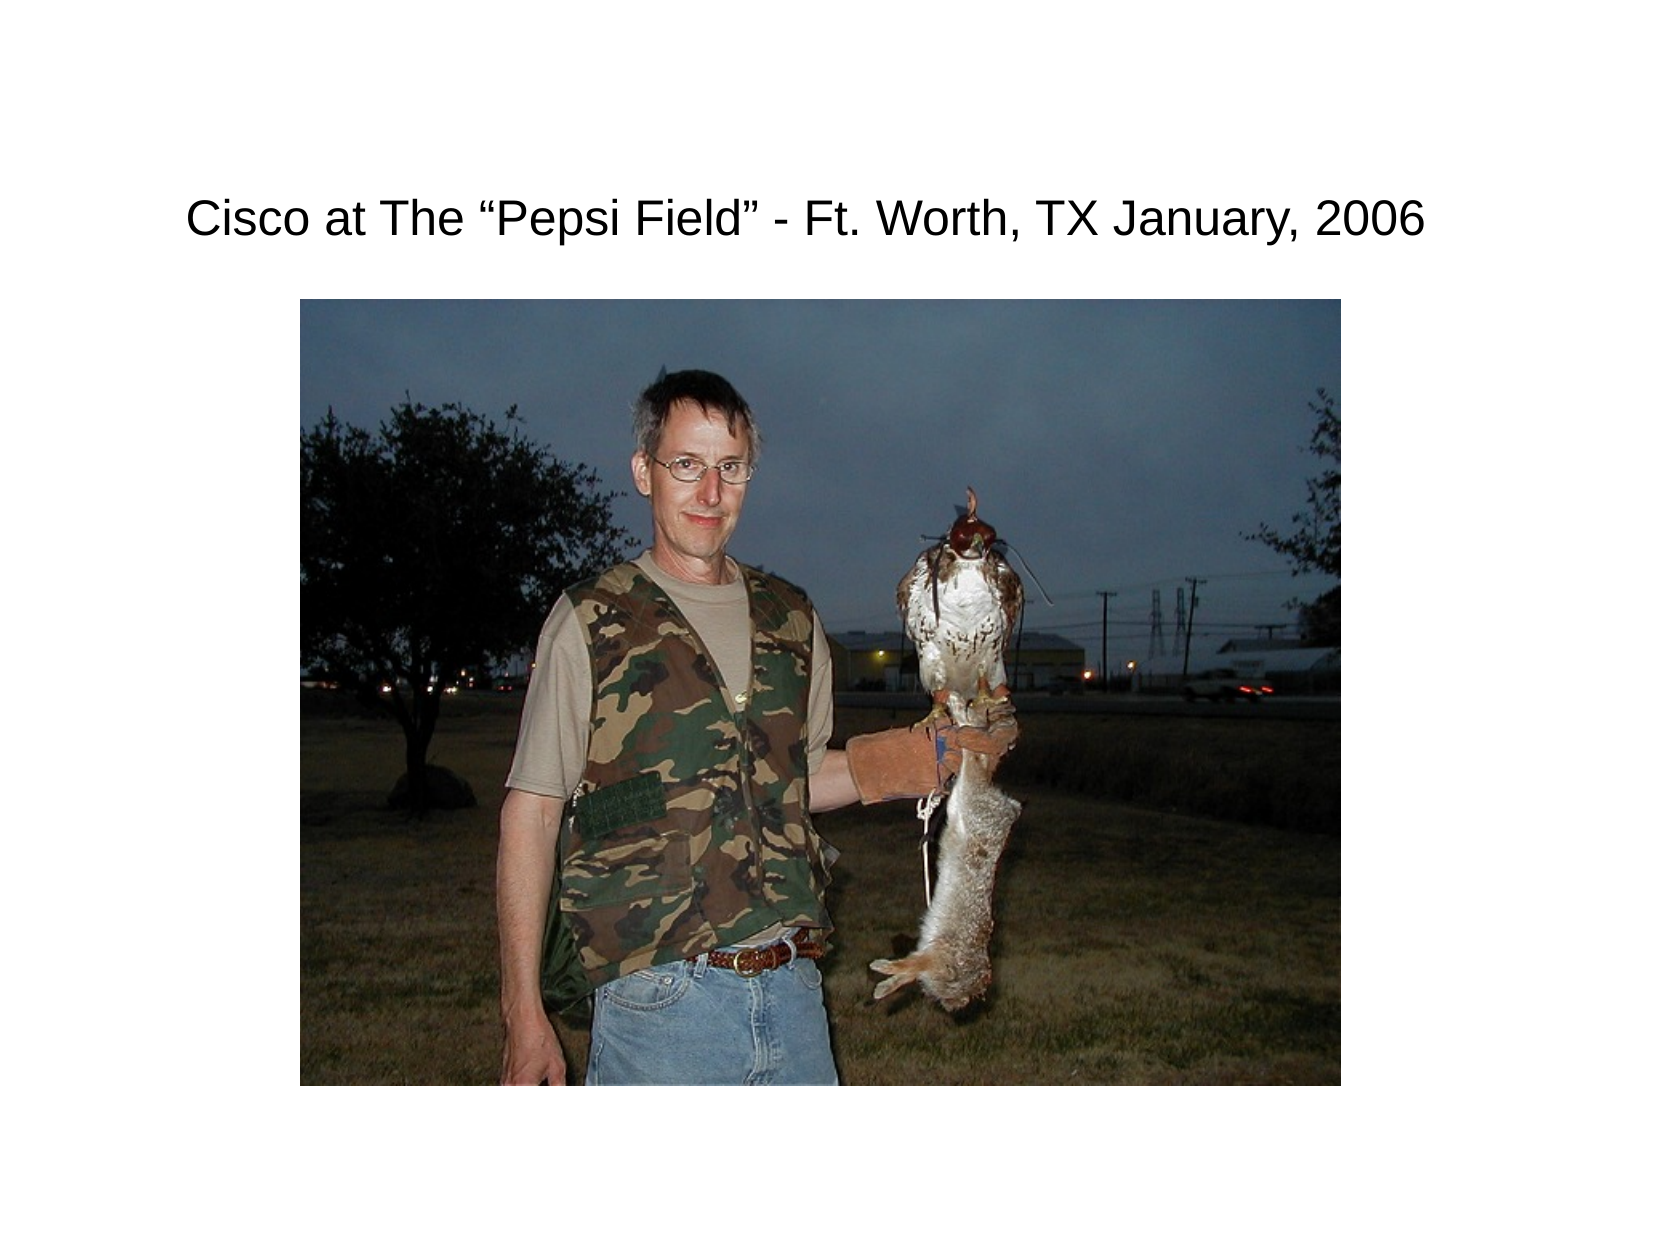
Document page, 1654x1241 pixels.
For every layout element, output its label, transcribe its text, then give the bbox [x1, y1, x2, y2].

picture [300, 299, 1341, 1086]
title Cisco at The “Pepsi Field” - Ft. Worth, TX January, 2006 [112, 37, 1500, 247]
